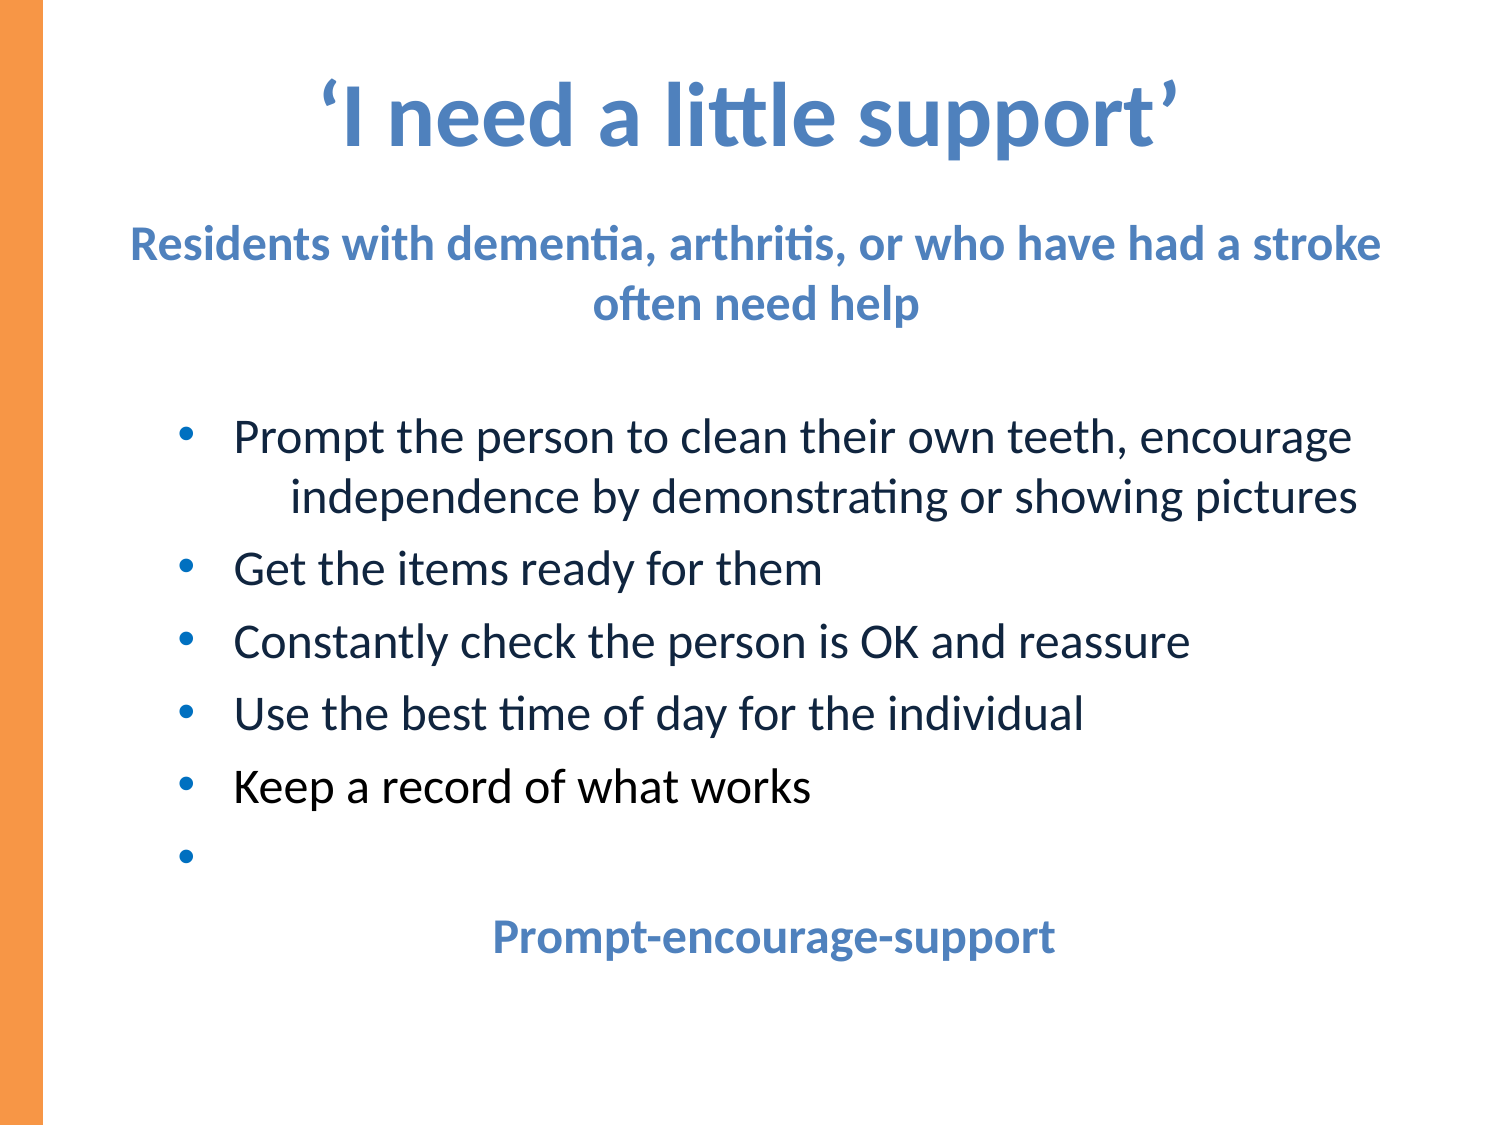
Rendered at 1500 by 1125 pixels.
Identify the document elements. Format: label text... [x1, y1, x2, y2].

text_box Residents with dementia, arthritis, or who have had a stroke often need help [104, 203, 1409, 340]
text_box [0, 0, 41, 1125]
title ‘I need a little support’ [75, 15, 1426, 204]
text_box Prompt the person to clean their own teeth, encourage independence by demonstrating or showing pictures Get the items ready for them Constantly check the person is OK and reassure Use the best time of day for the individual Keep a record of what works [163, 396, 1393, 893]
text_box Prompt-encourage-support [478, 896, 1071, 971]
